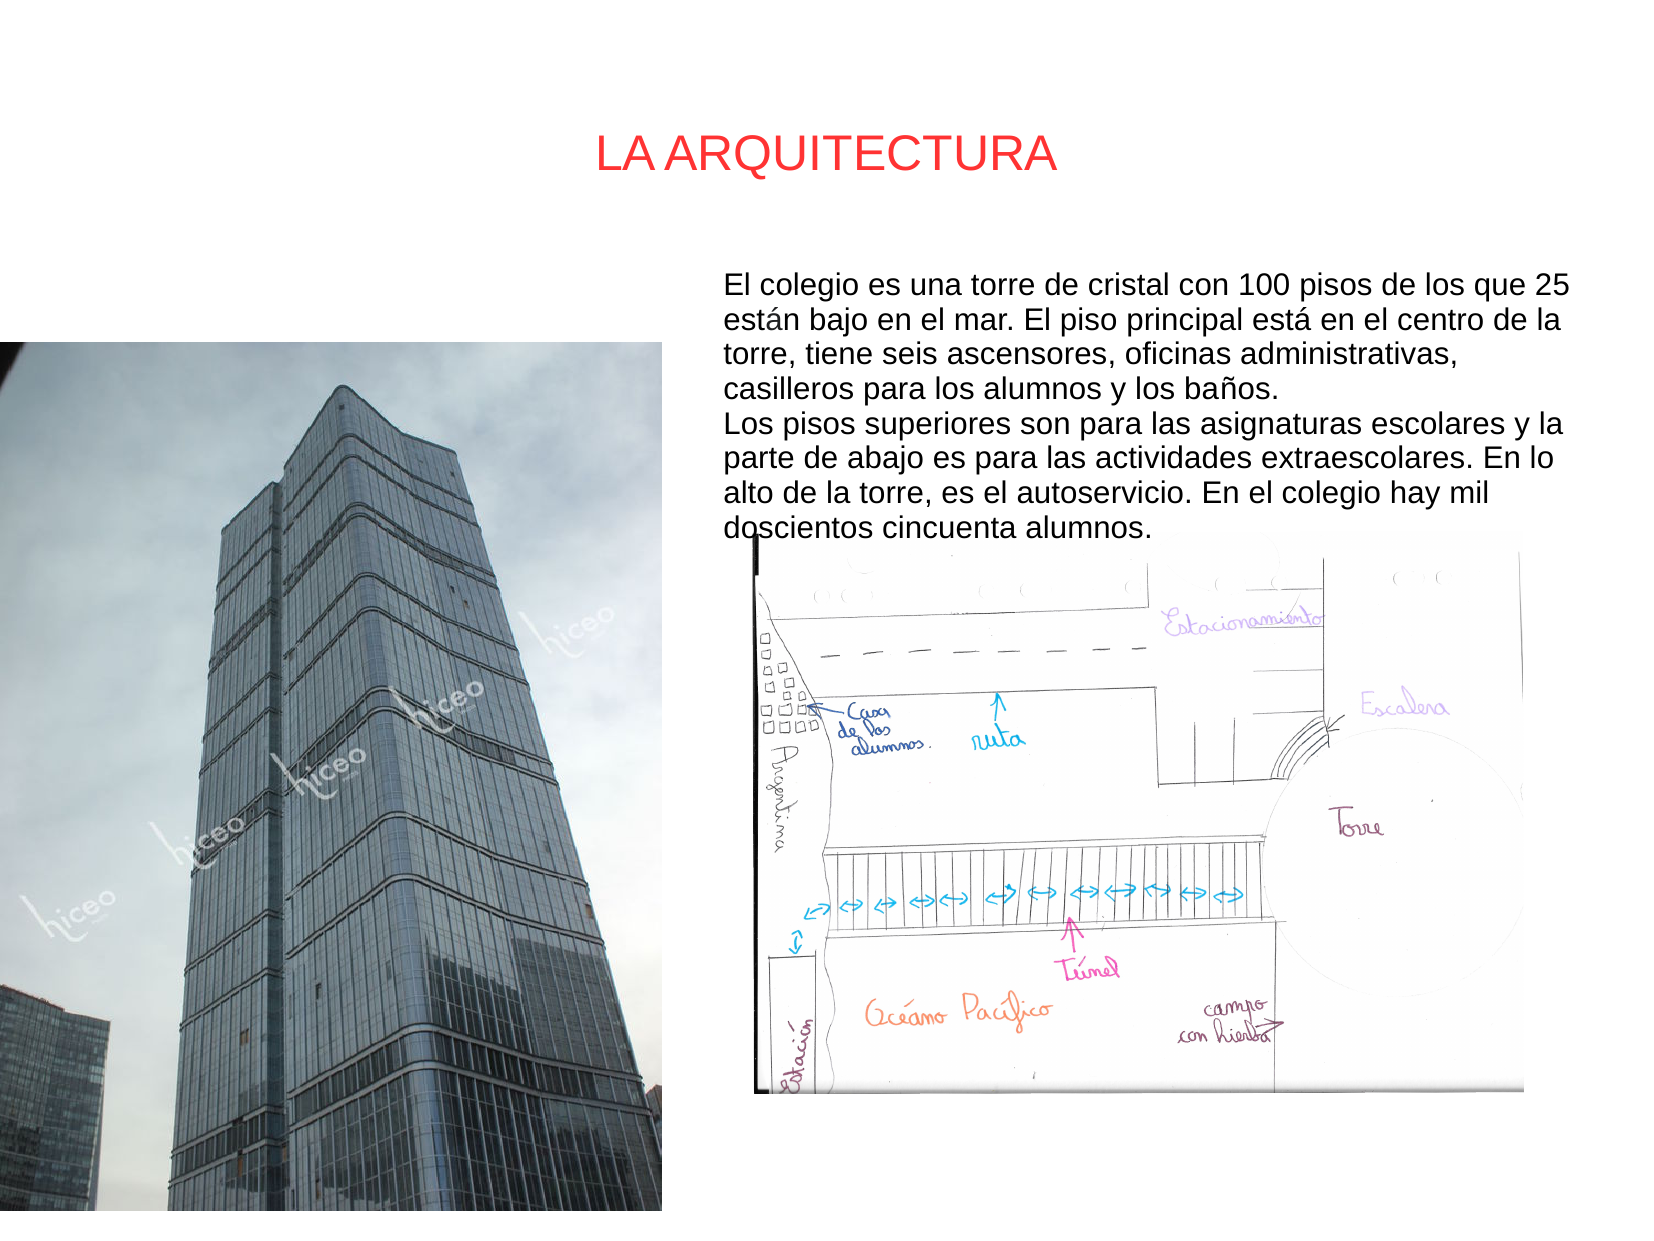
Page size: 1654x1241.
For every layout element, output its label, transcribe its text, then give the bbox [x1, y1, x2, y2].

text_box El colegio es una torre de cristal con 100 pisos de los que 25 están bajo en el mar. El piso principal está en el centro de la torre, tiene seis ascensores, oficinas administrativas, casilleros para los alumnos y los baños. Los pisos superiores son para las asignaturas escolares y la parte de abajo es para las actividades extraescolares. En lo alto de la torre, es el autoservicio. En el colegio hay mil doscientos cincuenta alumnos. [708, 229, 1595, 587]
picture [752, 587, 1524, 1094]
title LA ARQUITECTURA [82, 49, 1571, 257]
picture [0, 342, 662, 1211]
